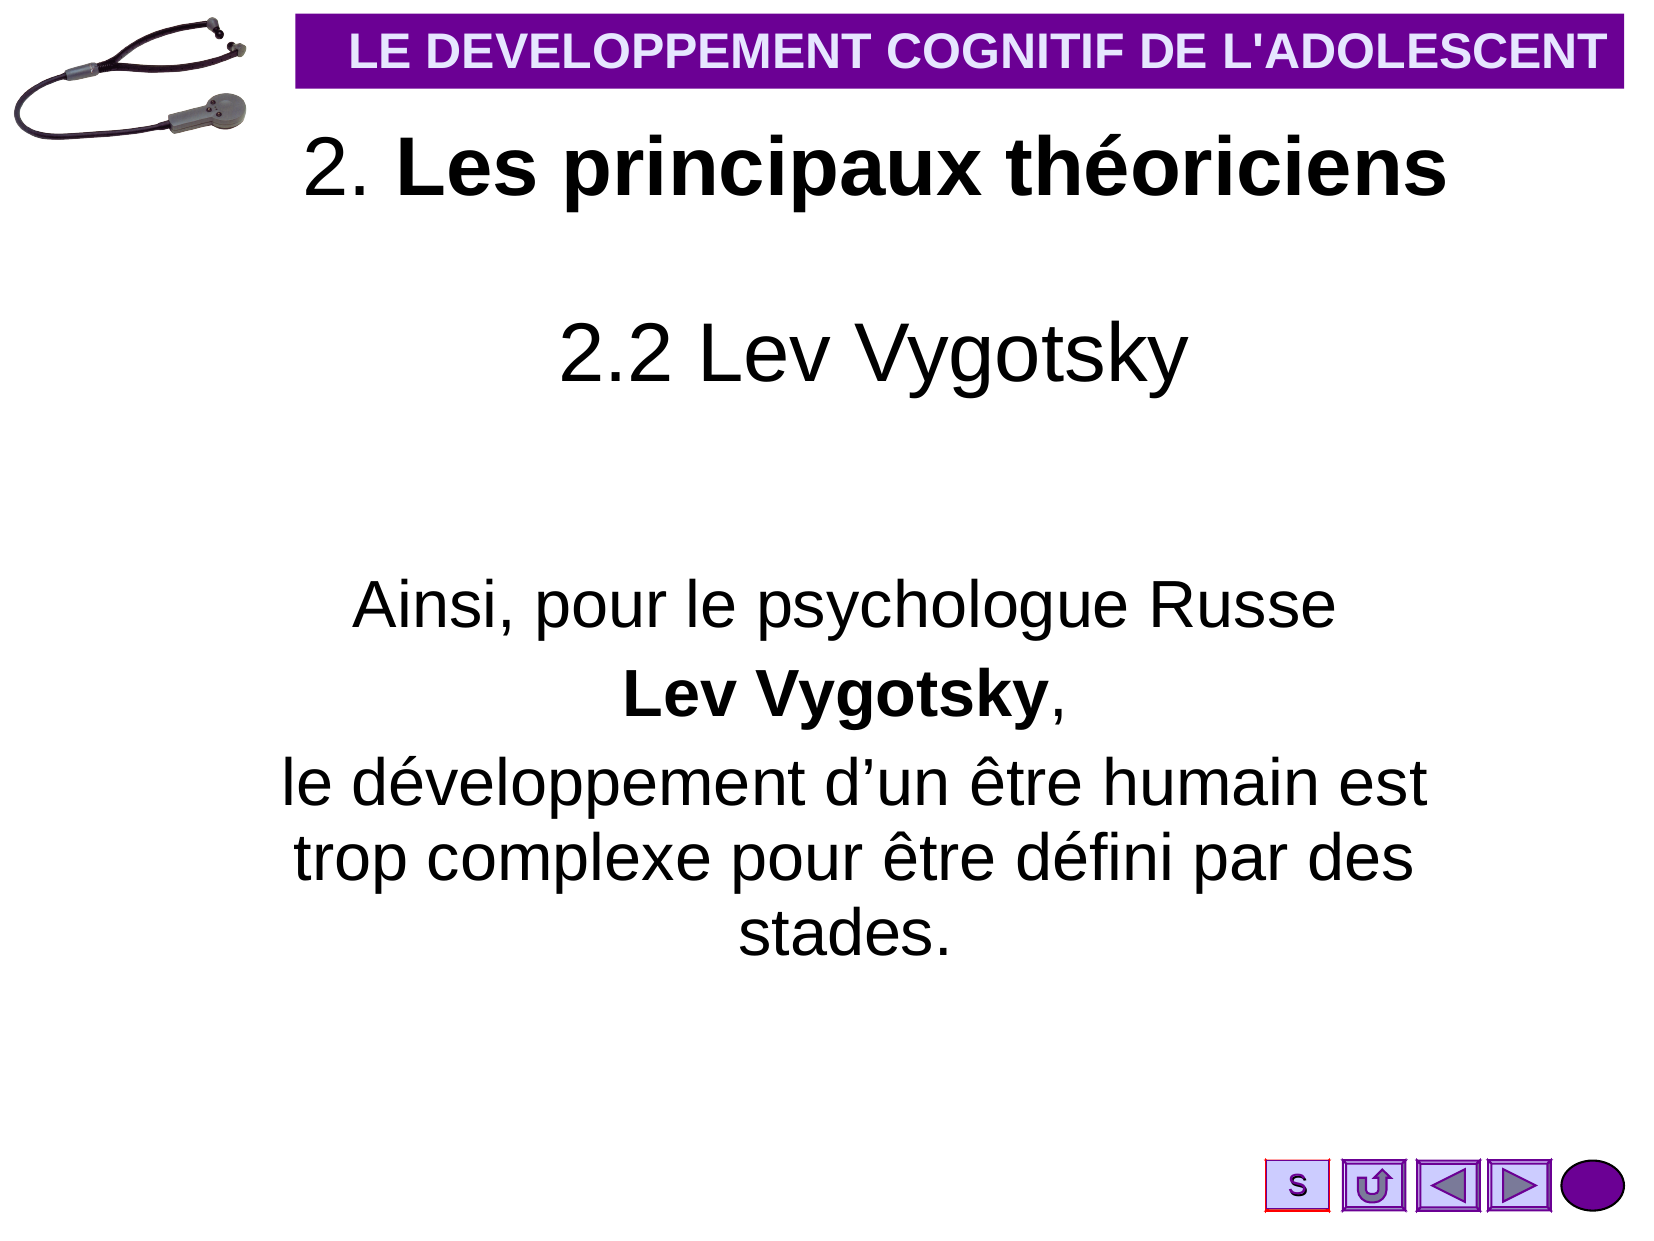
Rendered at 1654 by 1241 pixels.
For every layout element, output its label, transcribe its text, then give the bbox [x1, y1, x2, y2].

text_box LE DEVELOPPEMENT COGNITIF DE L'ADOLESCENT [295, 13, 1625, 89]
picture [8, 8, 260, 153]
text_box 2. Les principaux théoriciens 2.2 Lev Vygotsky [287, 112, 1466, 407]
text_box [1561, 1160, 1625, 1211]
list Ainsi, pour le psychologue Russe Lev Vygotsky, le développement d’un être humain est trop complexe pour être défini par des stades. [189, 400, 1465, 977]
